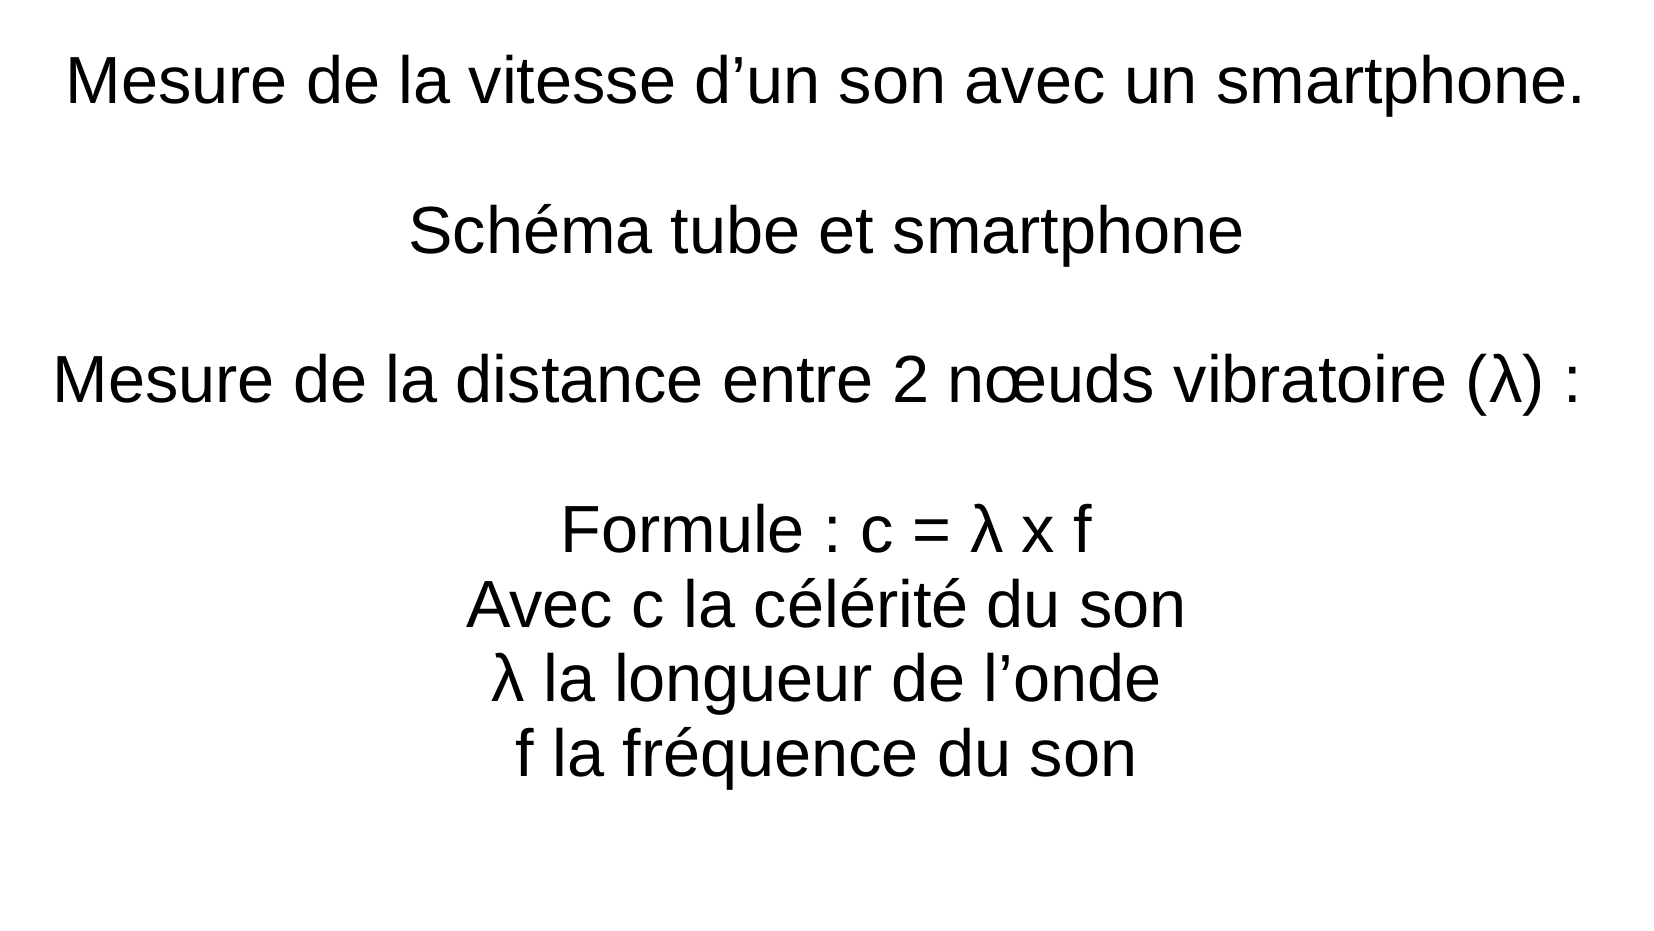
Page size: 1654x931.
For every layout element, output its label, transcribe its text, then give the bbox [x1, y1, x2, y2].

subtitle Mesure de la vitesse d’un son avec un smartphone. Schéma tube et smartphone Mesure de la distance entre 2 nœuds vibratoire (λ) : Formule : c = λ x f Avec c la célérité du son λ la longueur de l’onde f la fréquence du son [0, 0, 1654, 909]
